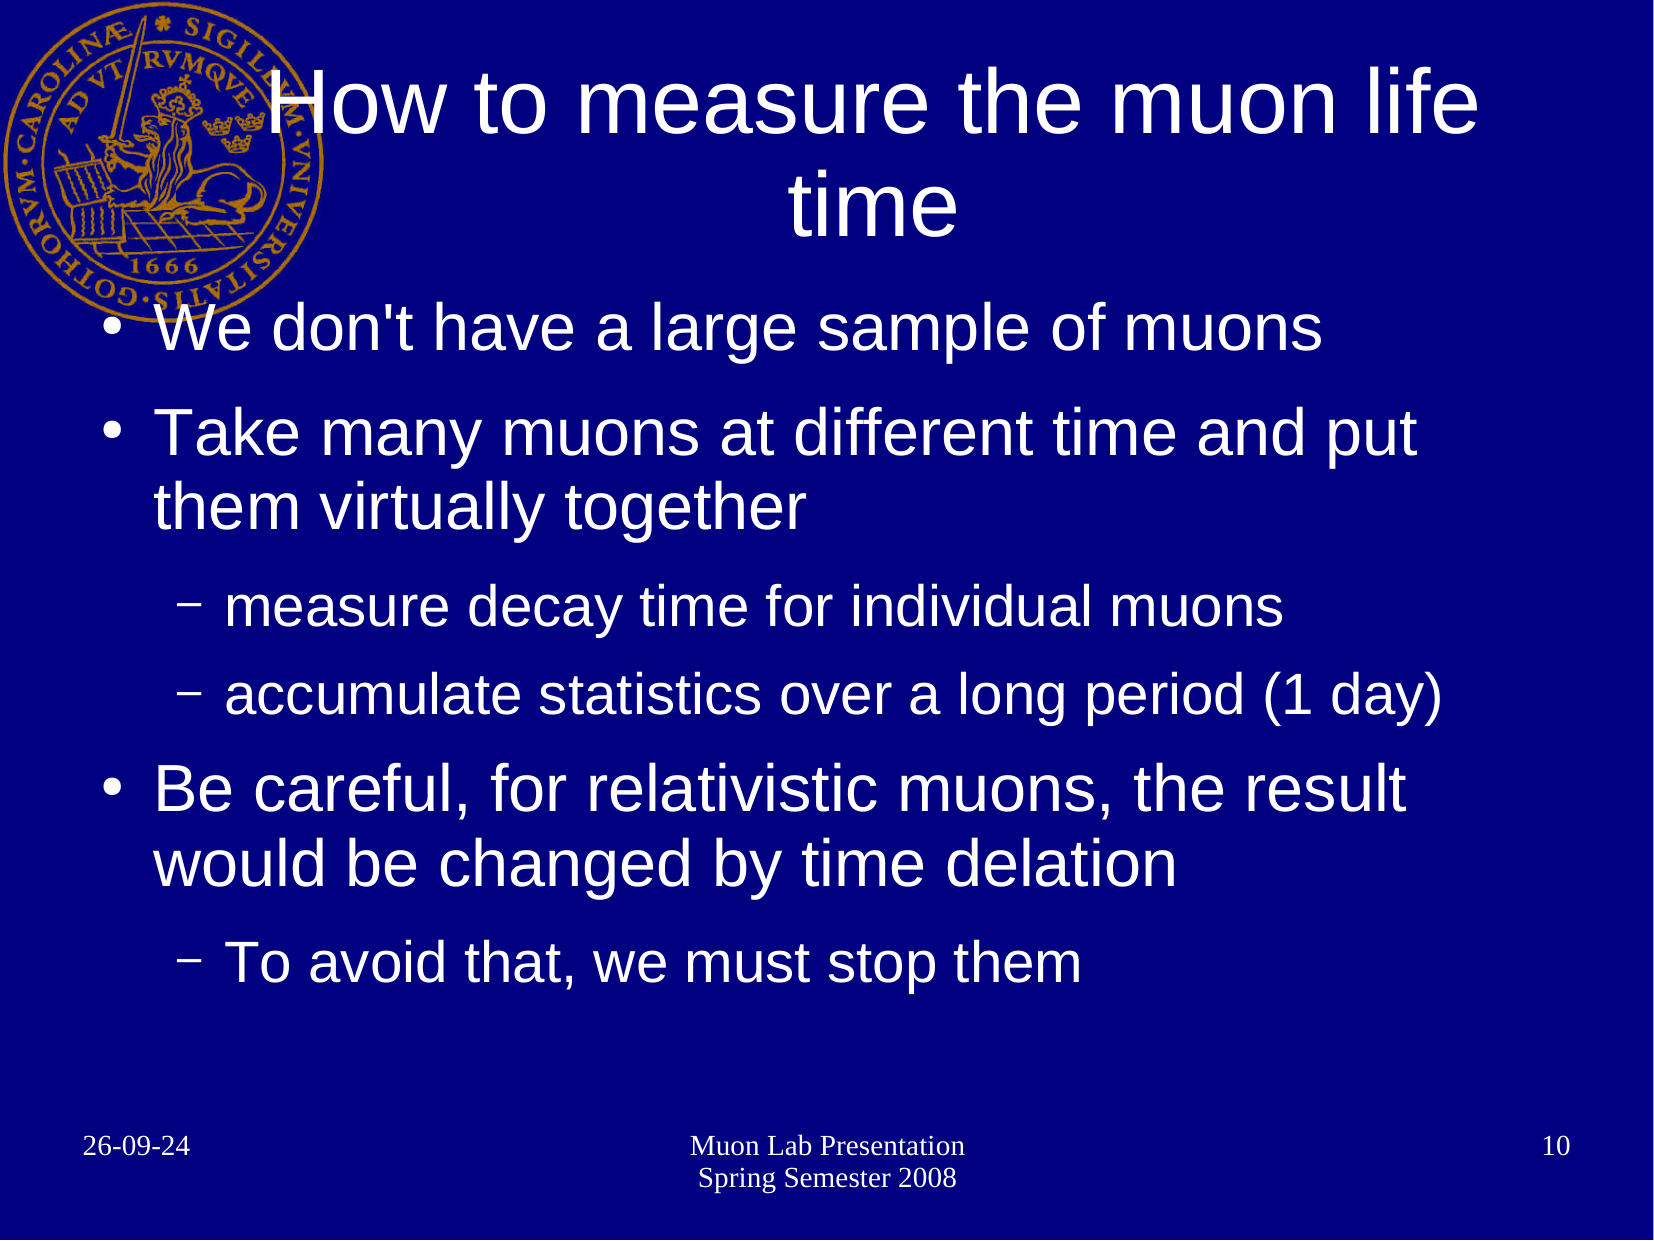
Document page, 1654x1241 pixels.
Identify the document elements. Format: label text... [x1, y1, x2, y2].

picture [0, 0, 325, 325]
title How to measure the muon life time [177, 49, 1571, 257]
list We don't have a large sample of muons Take many muons at different time and put them virtually together measure decay time for individual muons accumulate statistics over a long period (1 day) Be careful, for relativistic muons, the result would be changed by time delation To avoid that, we must stop them [82, 290, 1571, 1109]
